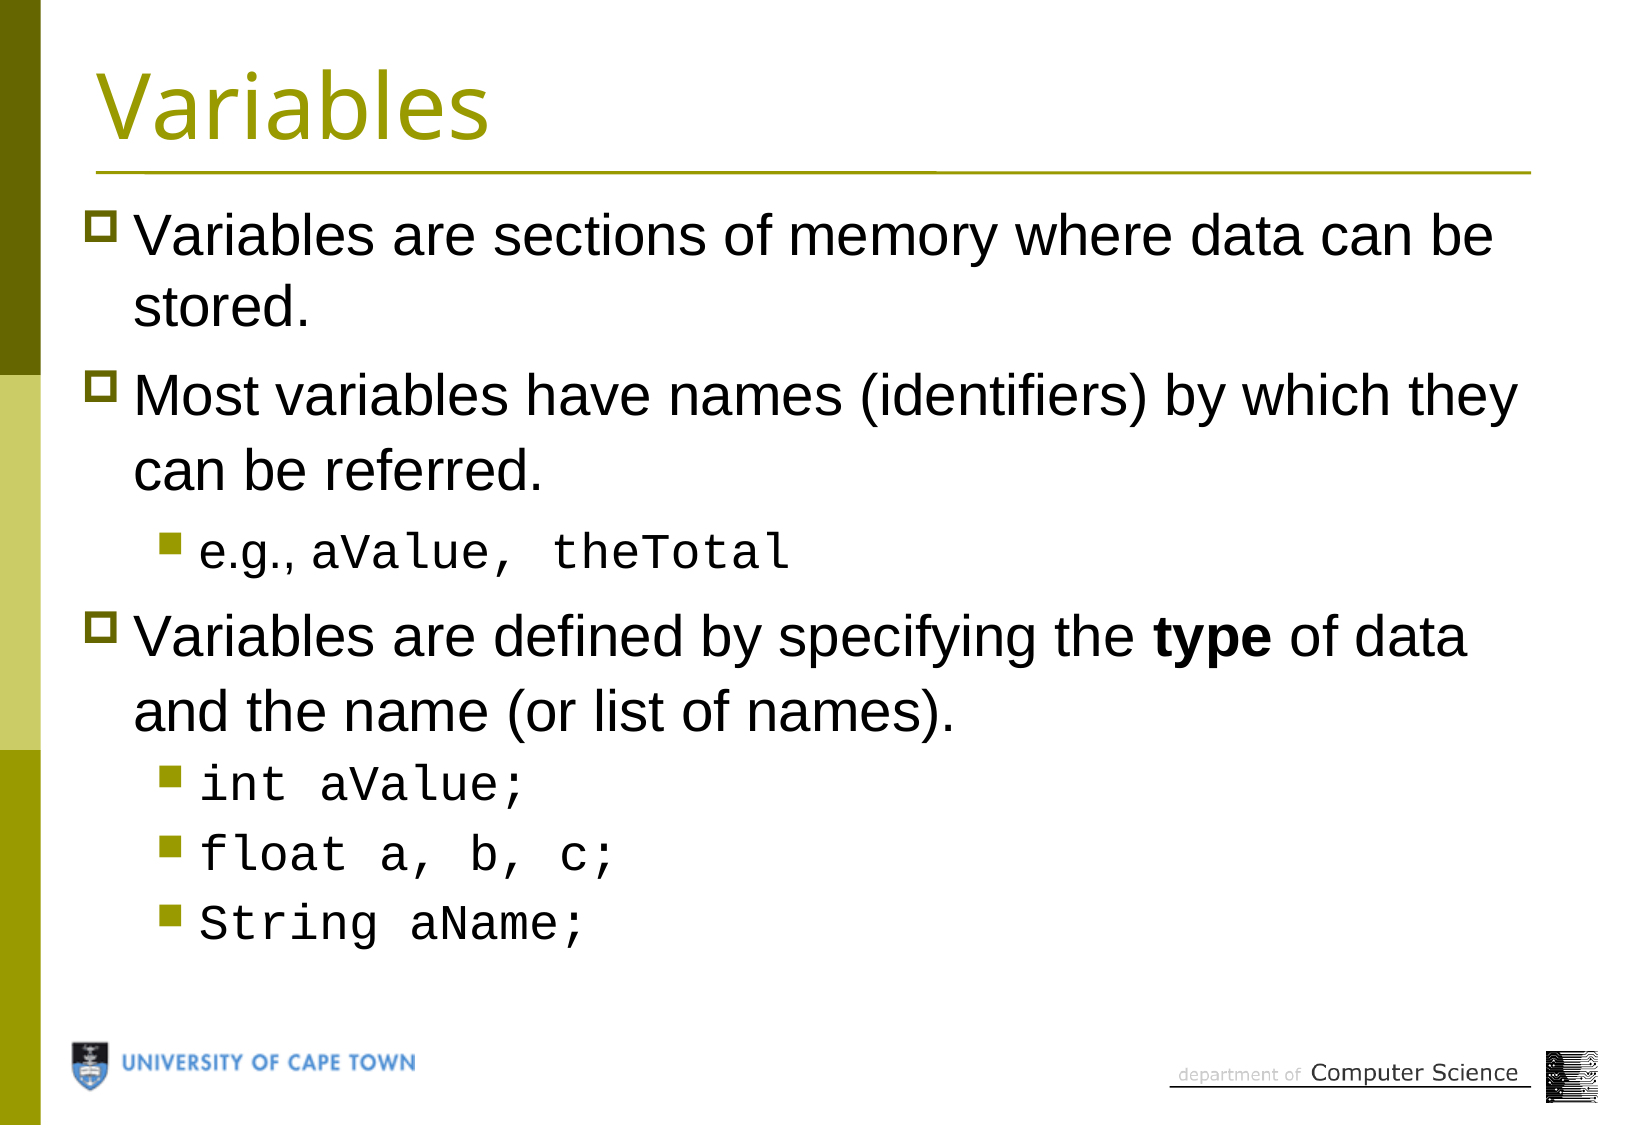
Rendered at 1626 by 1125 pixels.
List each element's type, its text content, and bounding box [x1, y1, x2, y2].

picture [1169, 1043, 1532, 1091]
text_box Variables are sections of memory where data can be stored. Most variables have names (identifiers) by which they can be referred. e.g., aValue, theTotal Variables are defined by specifying the type of data and the name (or list of names). int aValue; float a, b, c; String aName; [81, 196, 1543, 957]
title Variables [81, 37, 1543, 180]
picture [1546, 1051, 1598, 1103]
picture [61, 1024, 415, 1103]
